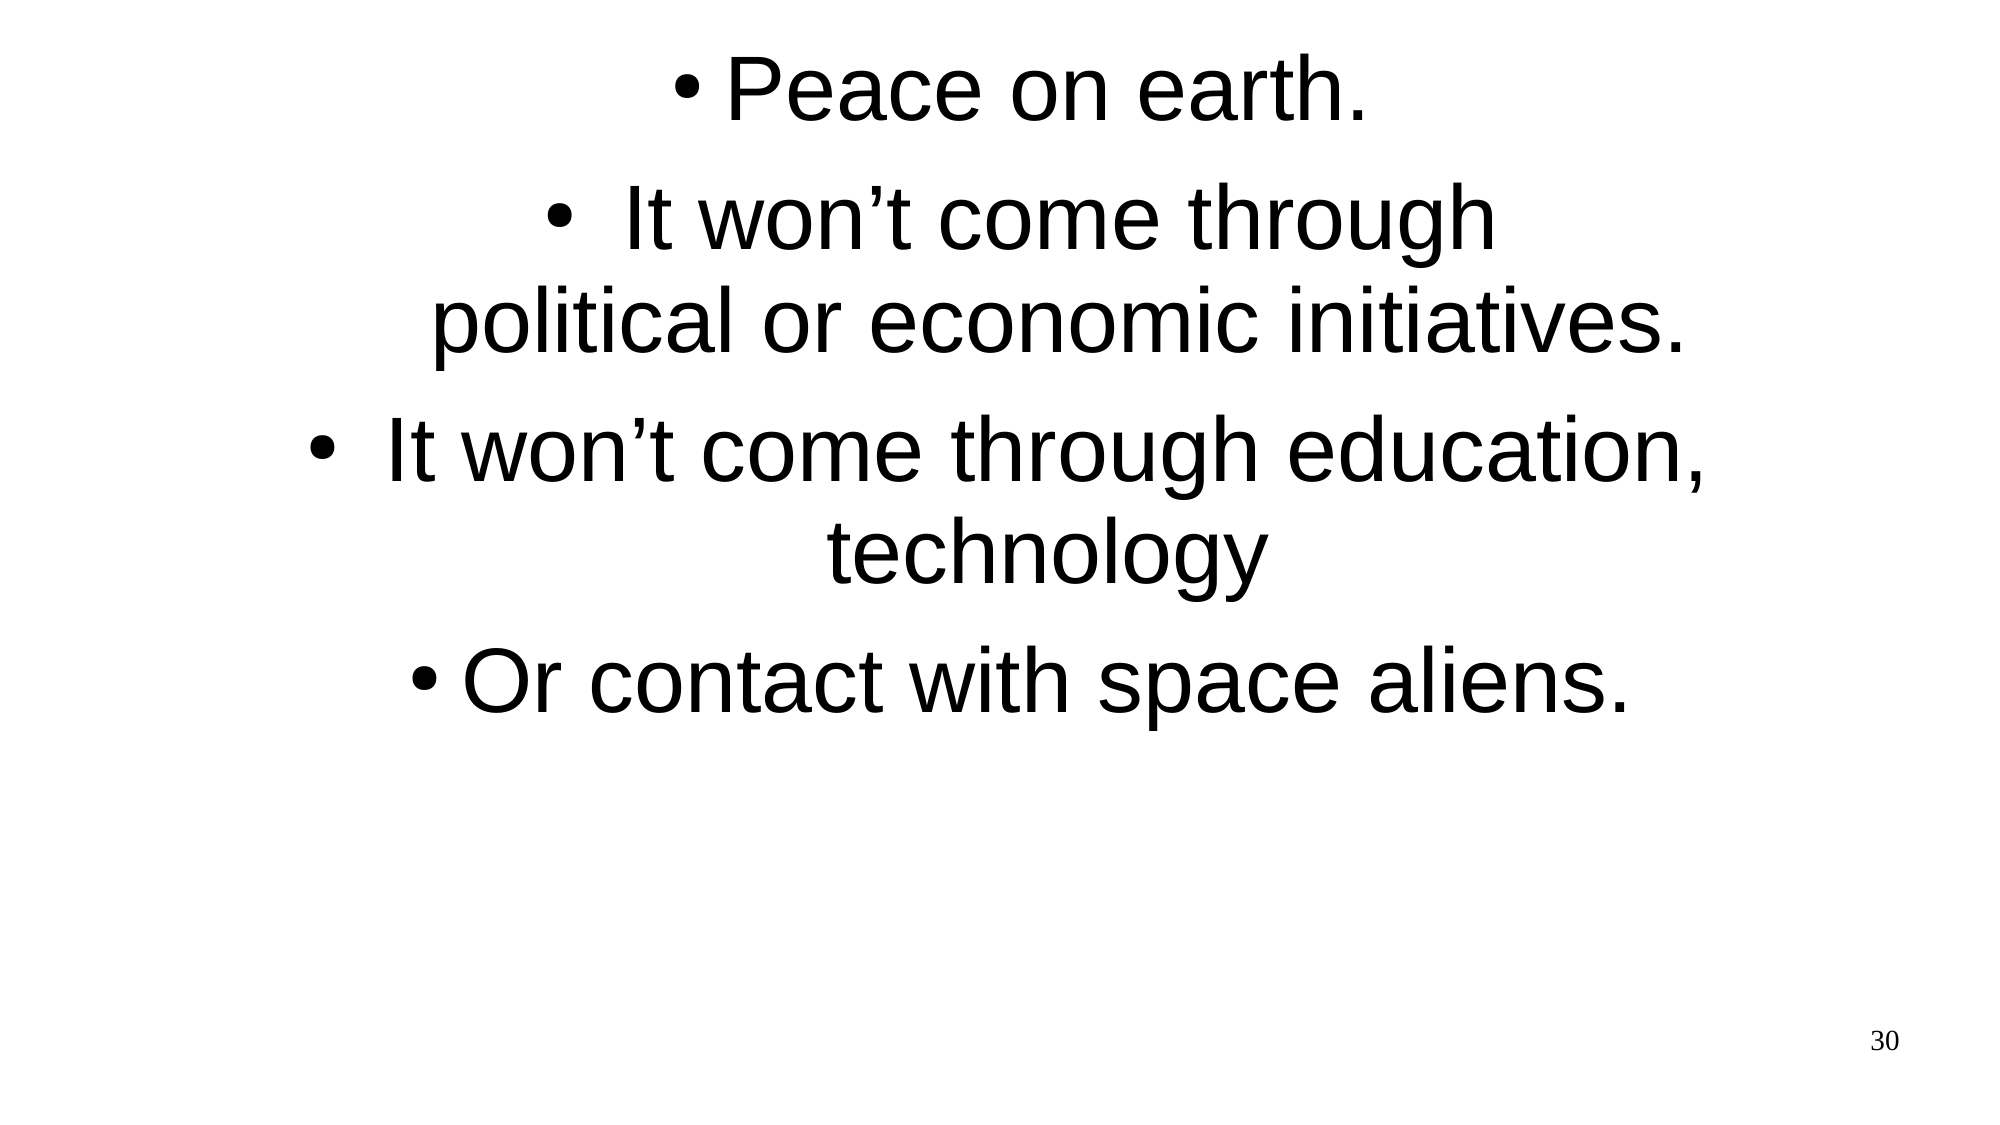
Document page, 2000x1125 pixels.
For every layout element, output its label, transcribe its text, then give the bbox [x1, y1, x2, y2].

list Peace on earth. It won’t come through political or economic initiatives. It won’t come through education, technology Or contact with space aliens. [37, 37, 1988, 1088]
